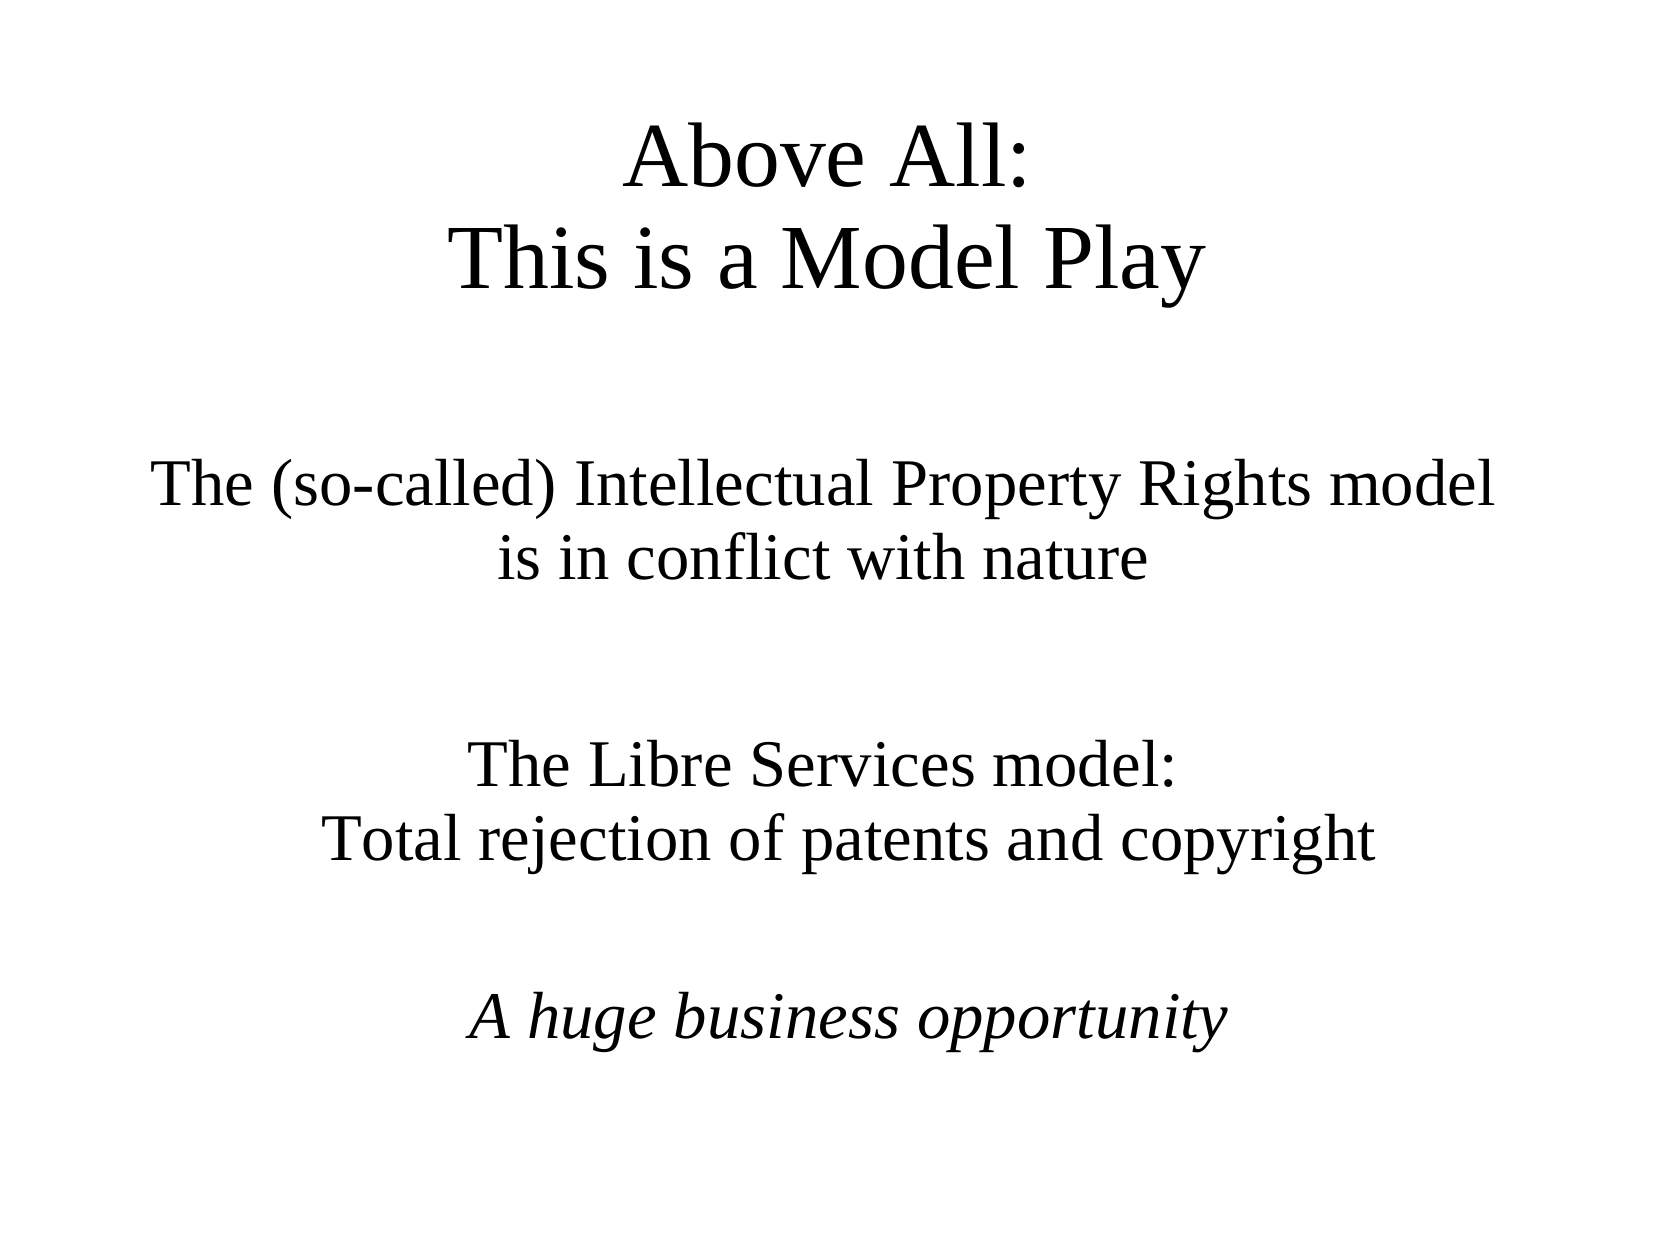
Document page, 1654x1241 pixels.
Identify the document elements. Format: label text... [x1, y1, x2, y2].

title Above All: This is a Model Play [121, 95, 1534, 318]
list The (so-called) Intellectual Property Rights model is in conflict with nature The Libre Services model: Total rejection of patents and copyright A huge business opportunity [101, 446, 1528, 1100]
